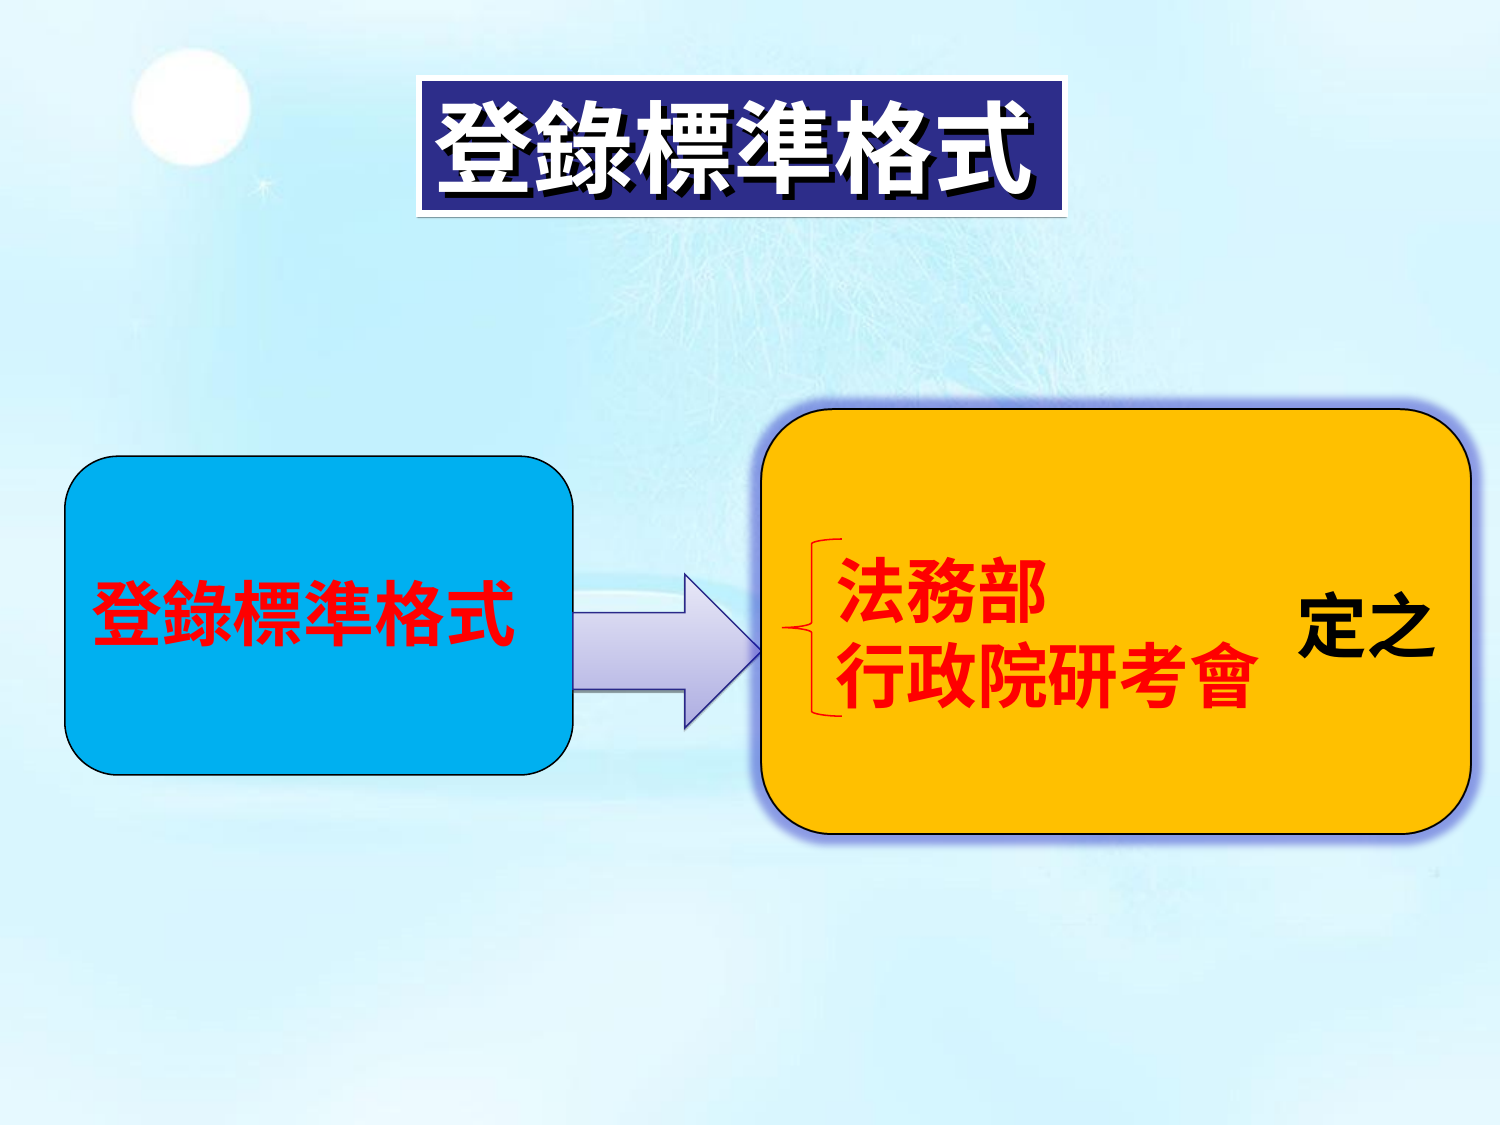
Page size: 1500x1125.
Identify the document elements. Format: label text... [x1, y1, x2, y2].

text_box 登錄標準格式 [419, 78, 1066, 214]
picture [0, 0, 1500, 1125]
text_box 法務部 行政院研考會 [820, 538, 1329, 725]
text_box 登錄標準格式 [76, 562, 538, 663]
text_box [64, 456, 735, 775]
text_box 定之 [1281, 574, 1459, 760]
